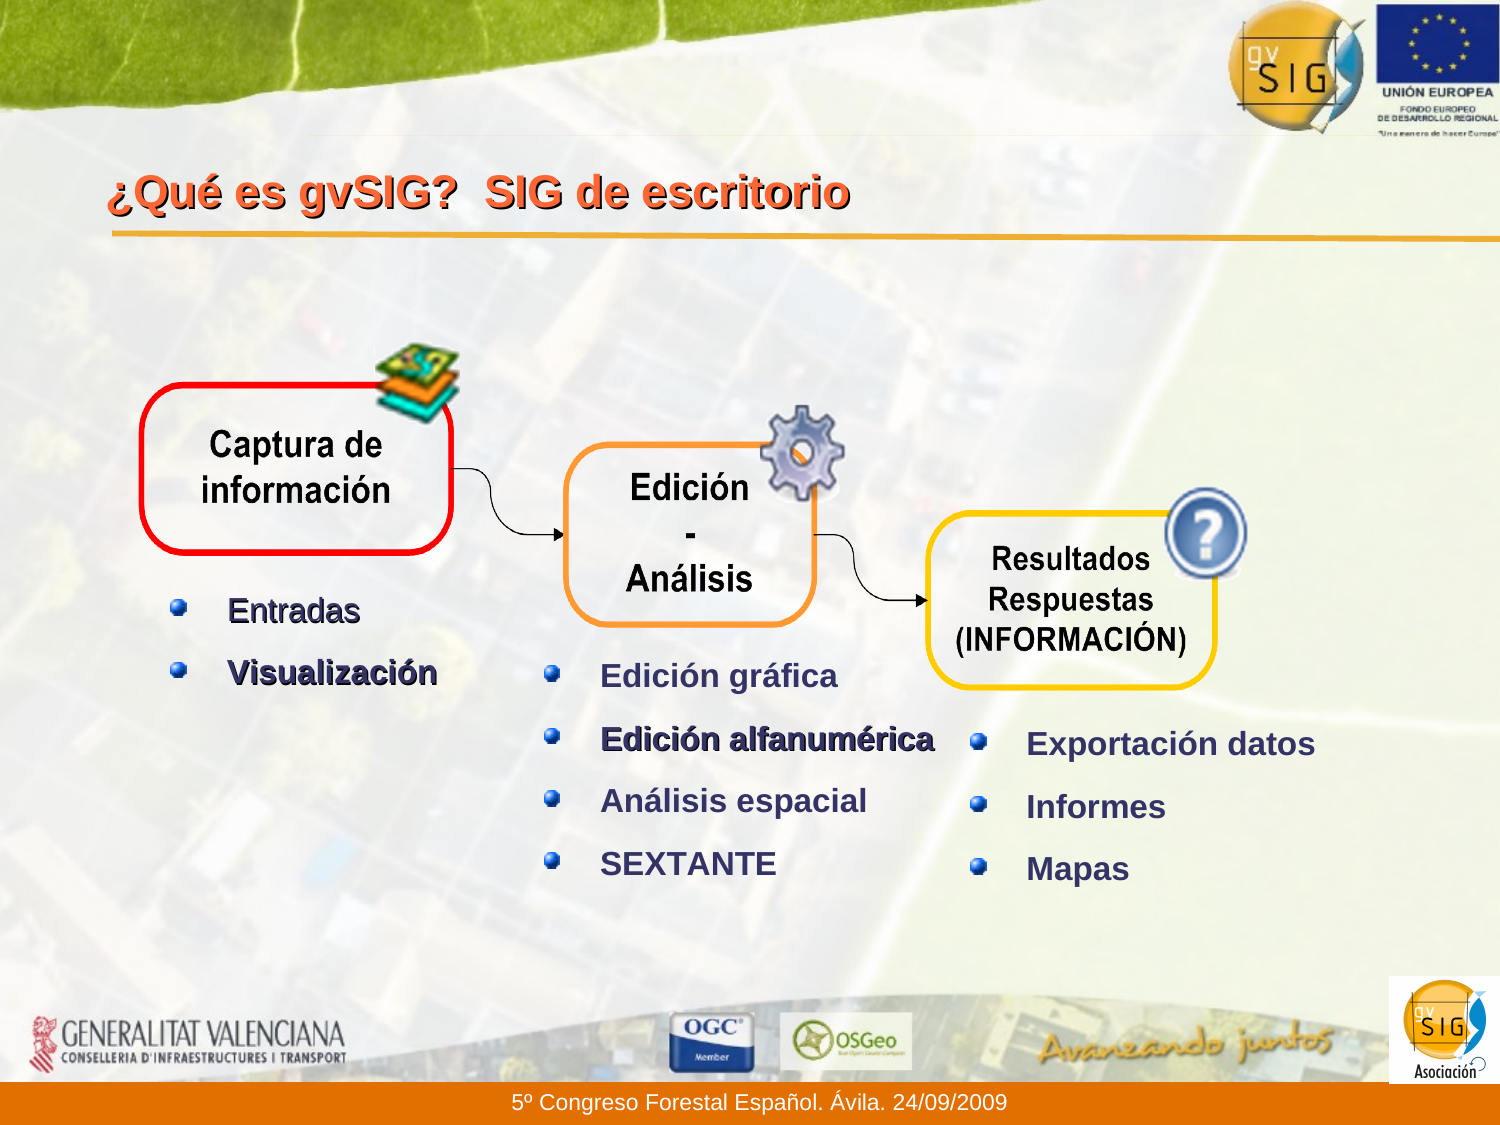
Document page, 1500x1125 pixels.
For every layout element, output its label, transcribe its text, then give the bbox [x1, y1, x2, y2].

text_box ¿Qué es gvSIG? SIG de escritorio [105, 167, 969, 255]
text_box Entradas Visualización [170, 603, 591, 767]
text_box Edición gráfica Edición alfanumérica Análisis espacial SEXTANTE [544, 670, 964, 895]
text_box Exportación datos Informes Mapas [970, 738, 1390, 901]
picture [0, 0, 1500, 1084]
